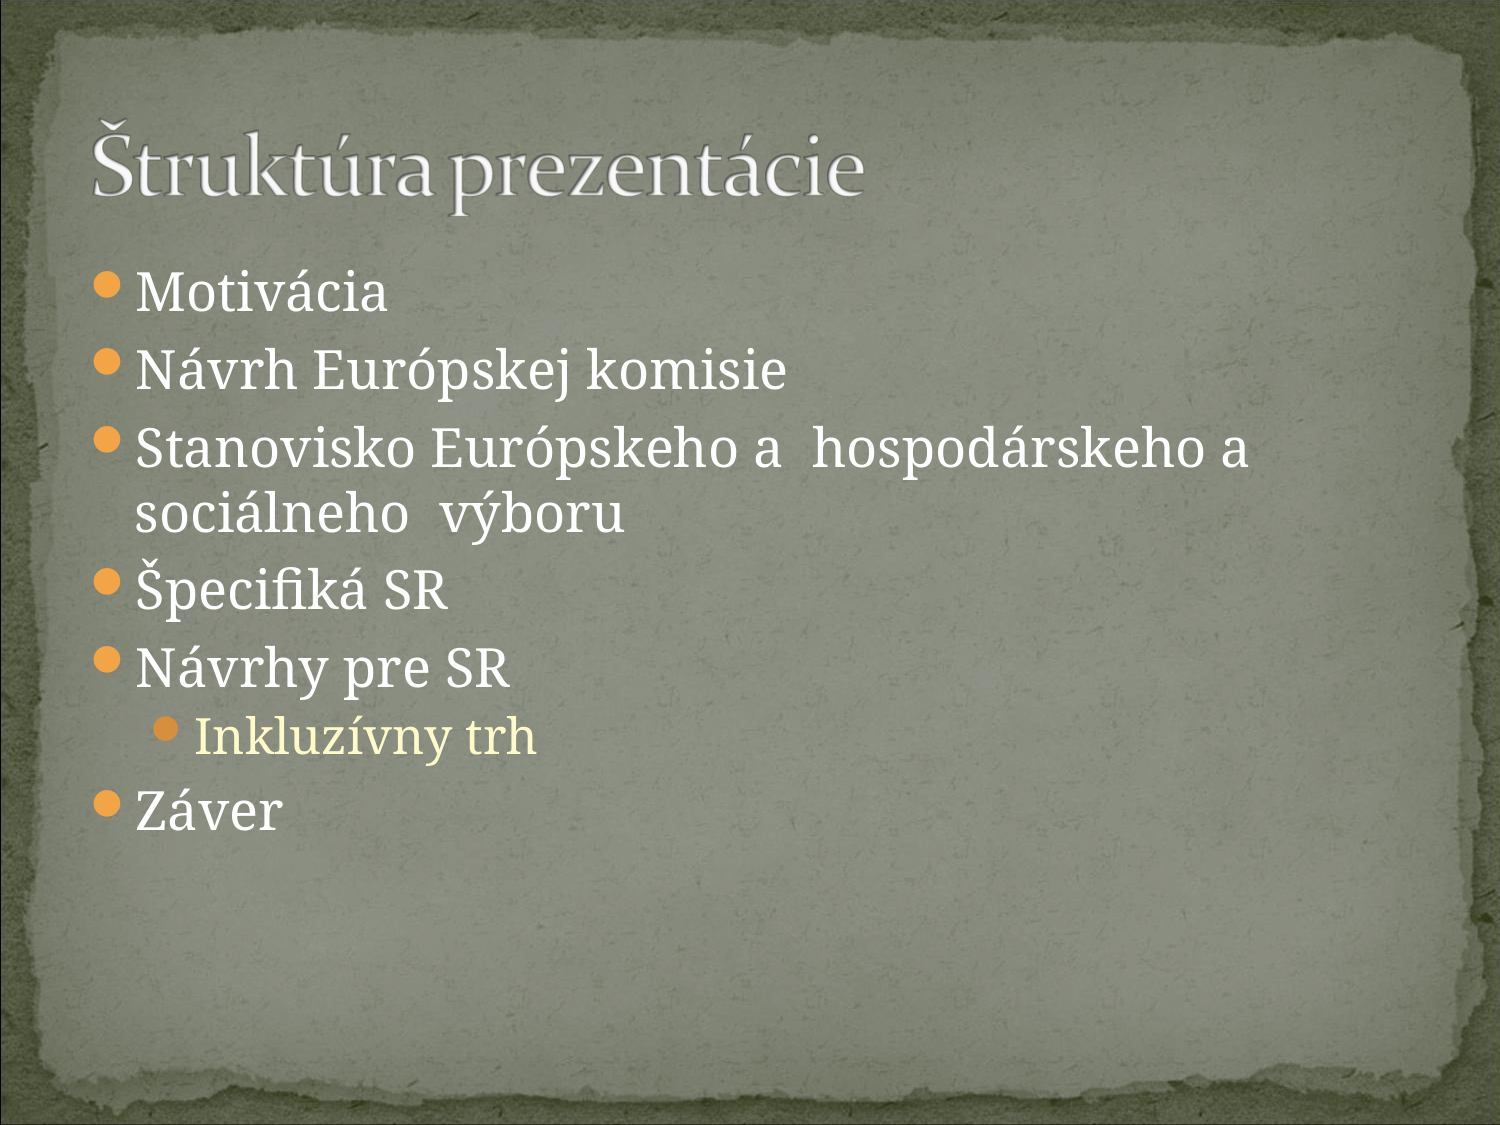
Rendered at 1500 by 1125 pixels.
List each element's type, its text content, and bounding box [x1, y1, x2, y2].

text_box [35, 23, 1427, 227]
list Motivácia Návrh Európskej komisie Stanovisko Európskeho a hospodárskeho a sociálneho výboru Špecifiká SR Návrhy pre SR Inkluzívny trh Záver [75, 249, 1426, 1001]
picture [0, 0, 1500, 1125]
